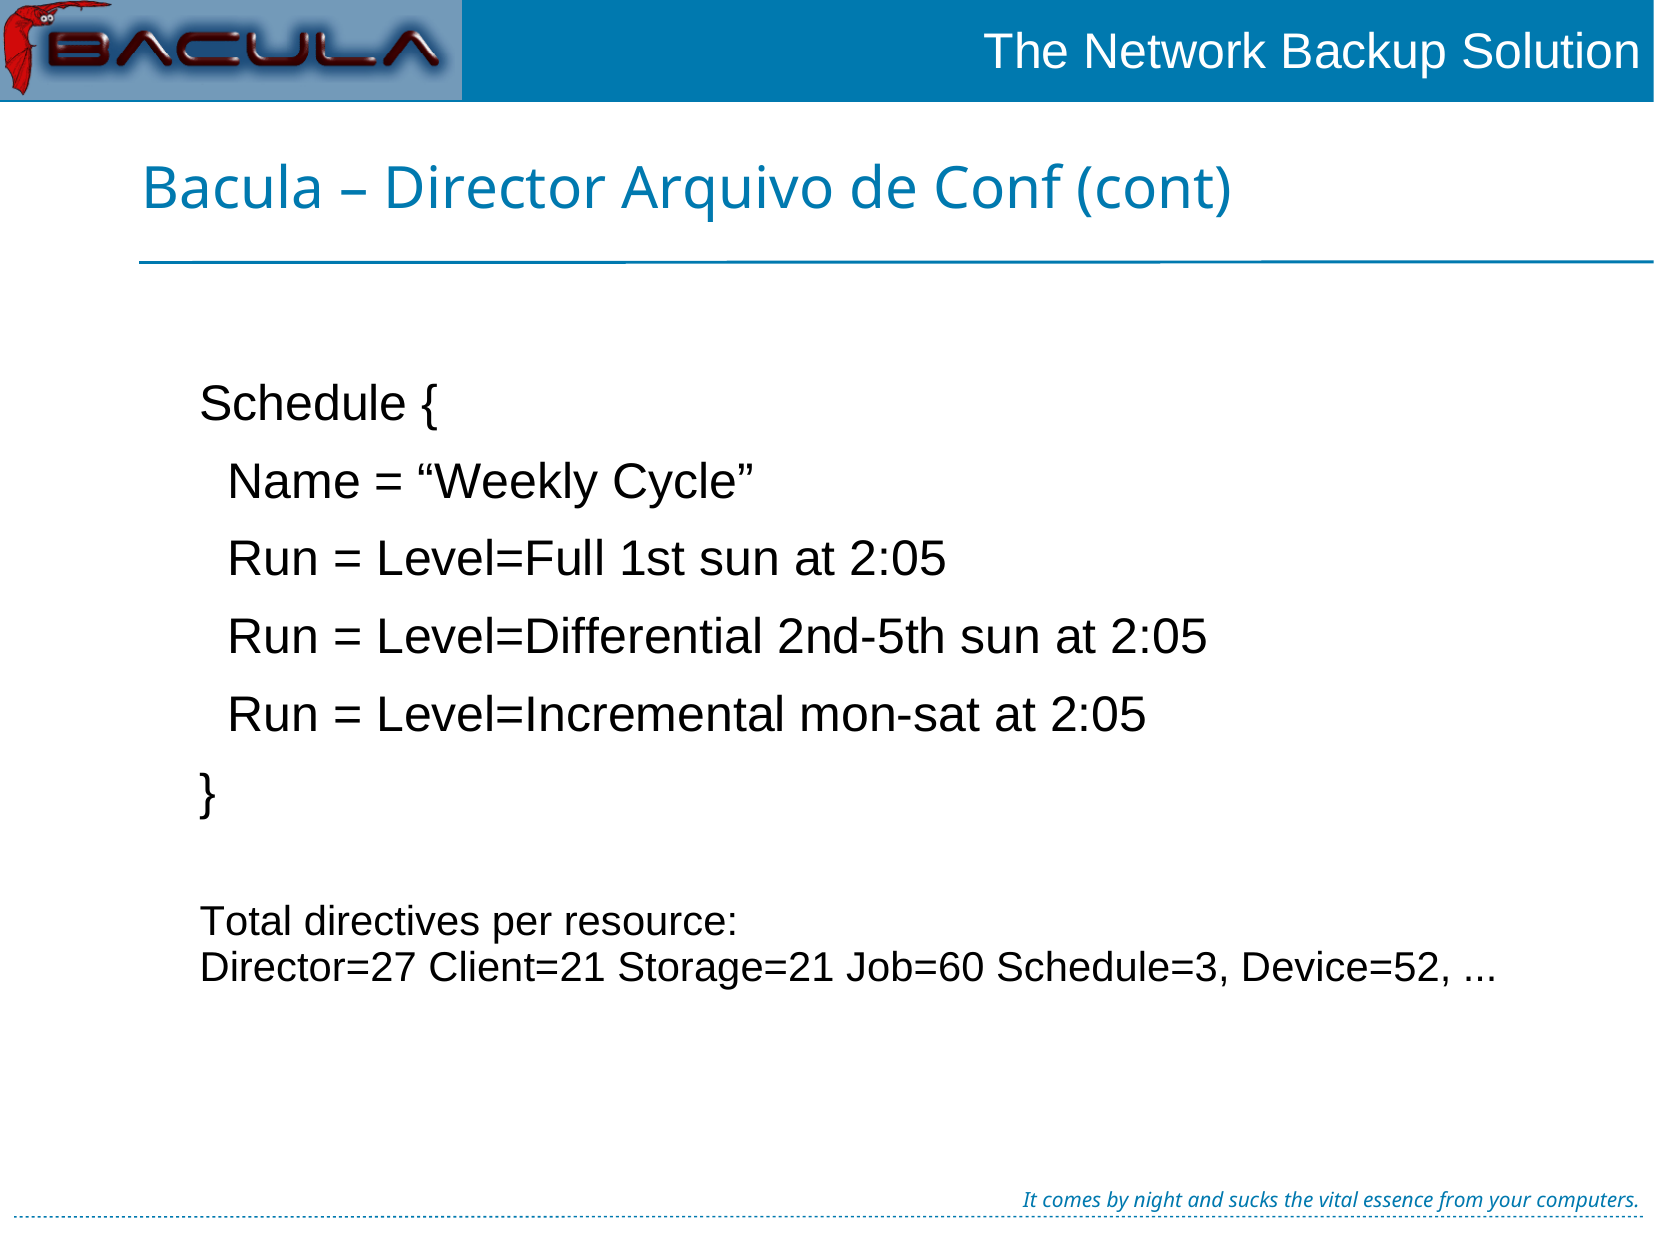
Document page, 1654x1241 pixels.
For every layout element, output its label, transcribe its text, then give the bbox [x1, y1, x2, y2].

title Bacula – Director Arquivo de Conf (cont) [141, 112, 1501, 226]
list Schedule { Name = “Weekly Cycle” Run = Level=Full 1st sun at 2:05 Run = Level=Differential 2nd-5th sun at 2:05 Run = Level=Incremental mon-sat at 2:05 } Total directives per resource: Director=27 Client=21 Storage=21 Job=60 Schedule=3, Device=52, ... [140, 375, 1534, 1127]
picture [0, 0, 461, 99]
